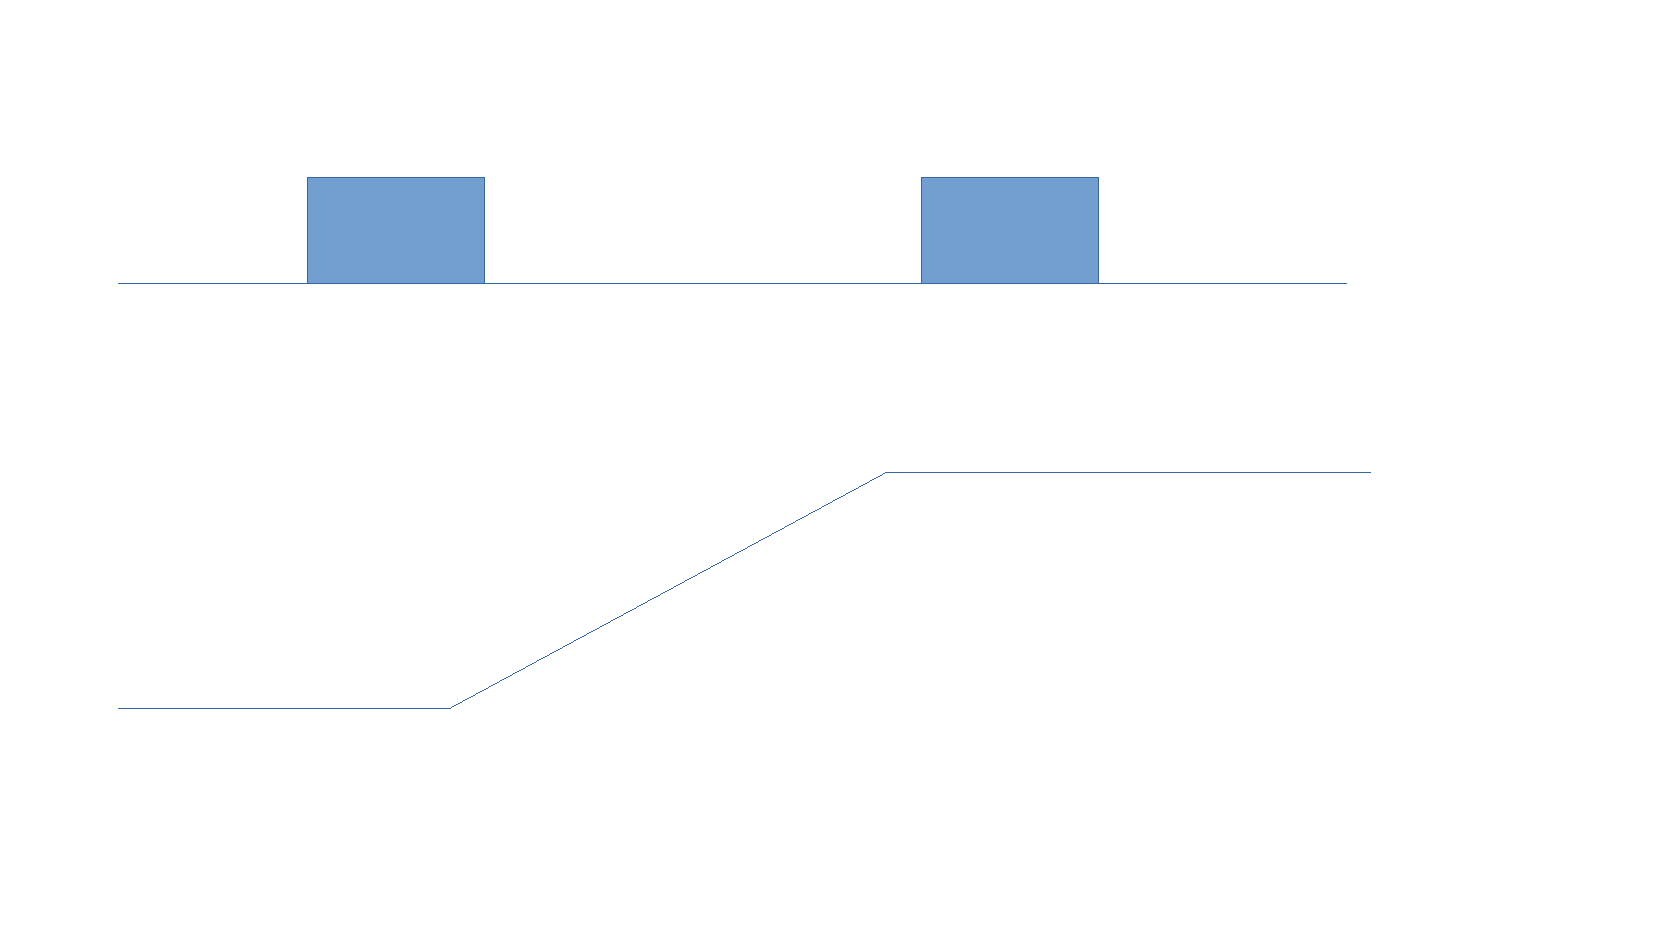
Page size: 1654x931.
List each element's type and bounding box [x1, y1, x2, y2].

text_box [307, 177, 485, 284]
text_box [921, 177, 1099, 284]
